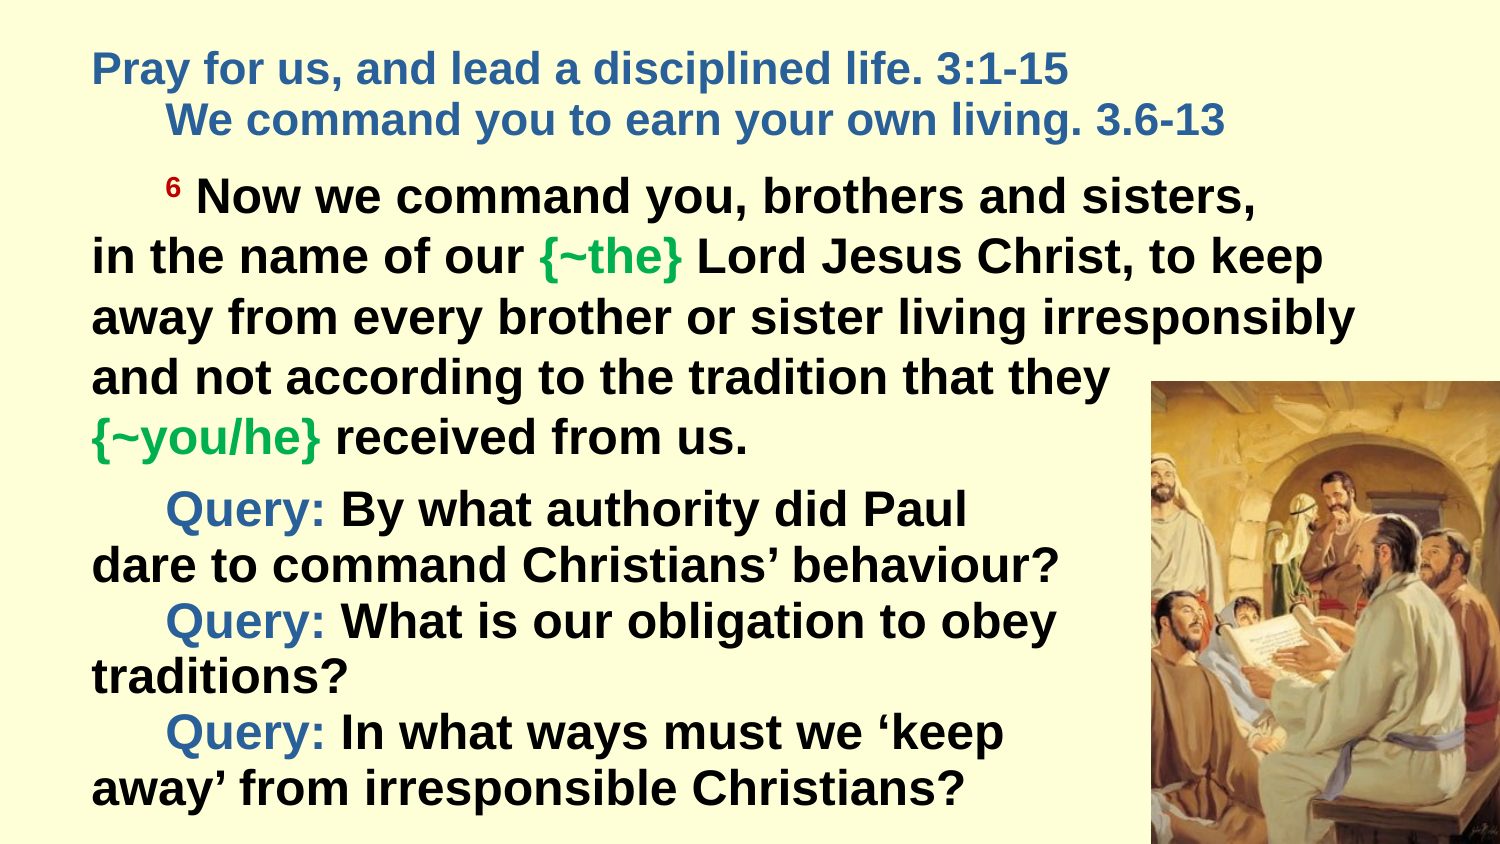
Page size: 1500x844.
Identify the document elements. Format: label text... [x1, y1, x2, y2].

text_box 6 Now we command you, brothers and sisters, in the name of our {~the} Lord Jesus Christ, to keep away from every brother or sister living irresponsibly and not according to the tradition that they {~you/he} received from us. [76, 156, 1406, 473]
text_box Pray for us, and lead a disciplined life. 3:1-15 We command you to earn your own living. 3.6-13 [76, 35, 1406, 153]
text_box Query: By what authority did Paul dare to command Christians’ behaviour? Query: What is our obligation to obey traditions? Query: In what ways must we ‘keep away’ from irresponsible Christians? [76, 474, 1093, 824]
picture [1151, 381, 1500, 844]
